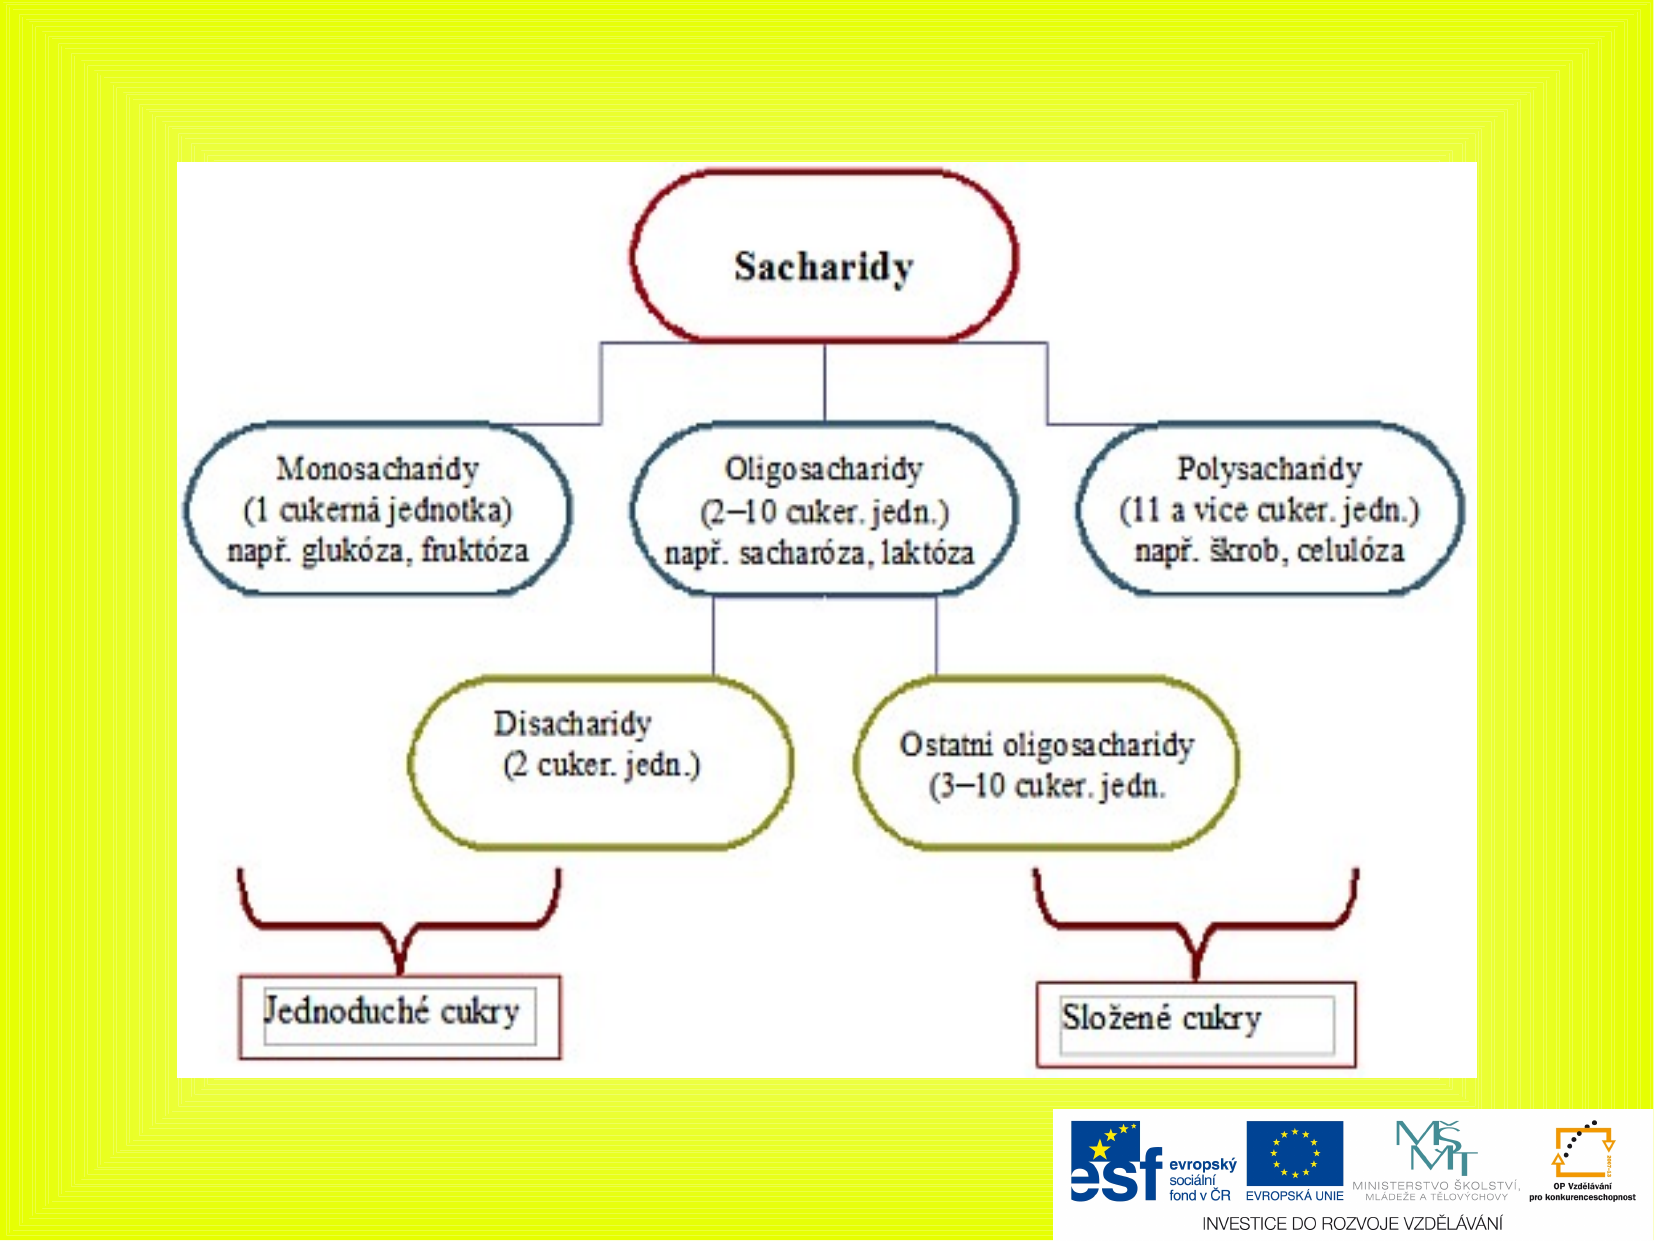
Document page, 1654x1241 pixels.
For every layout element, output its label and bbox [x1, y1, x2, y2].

picture [1053, 1109, 1654, 1241]
picture [177, 162, 1477, 1078]
